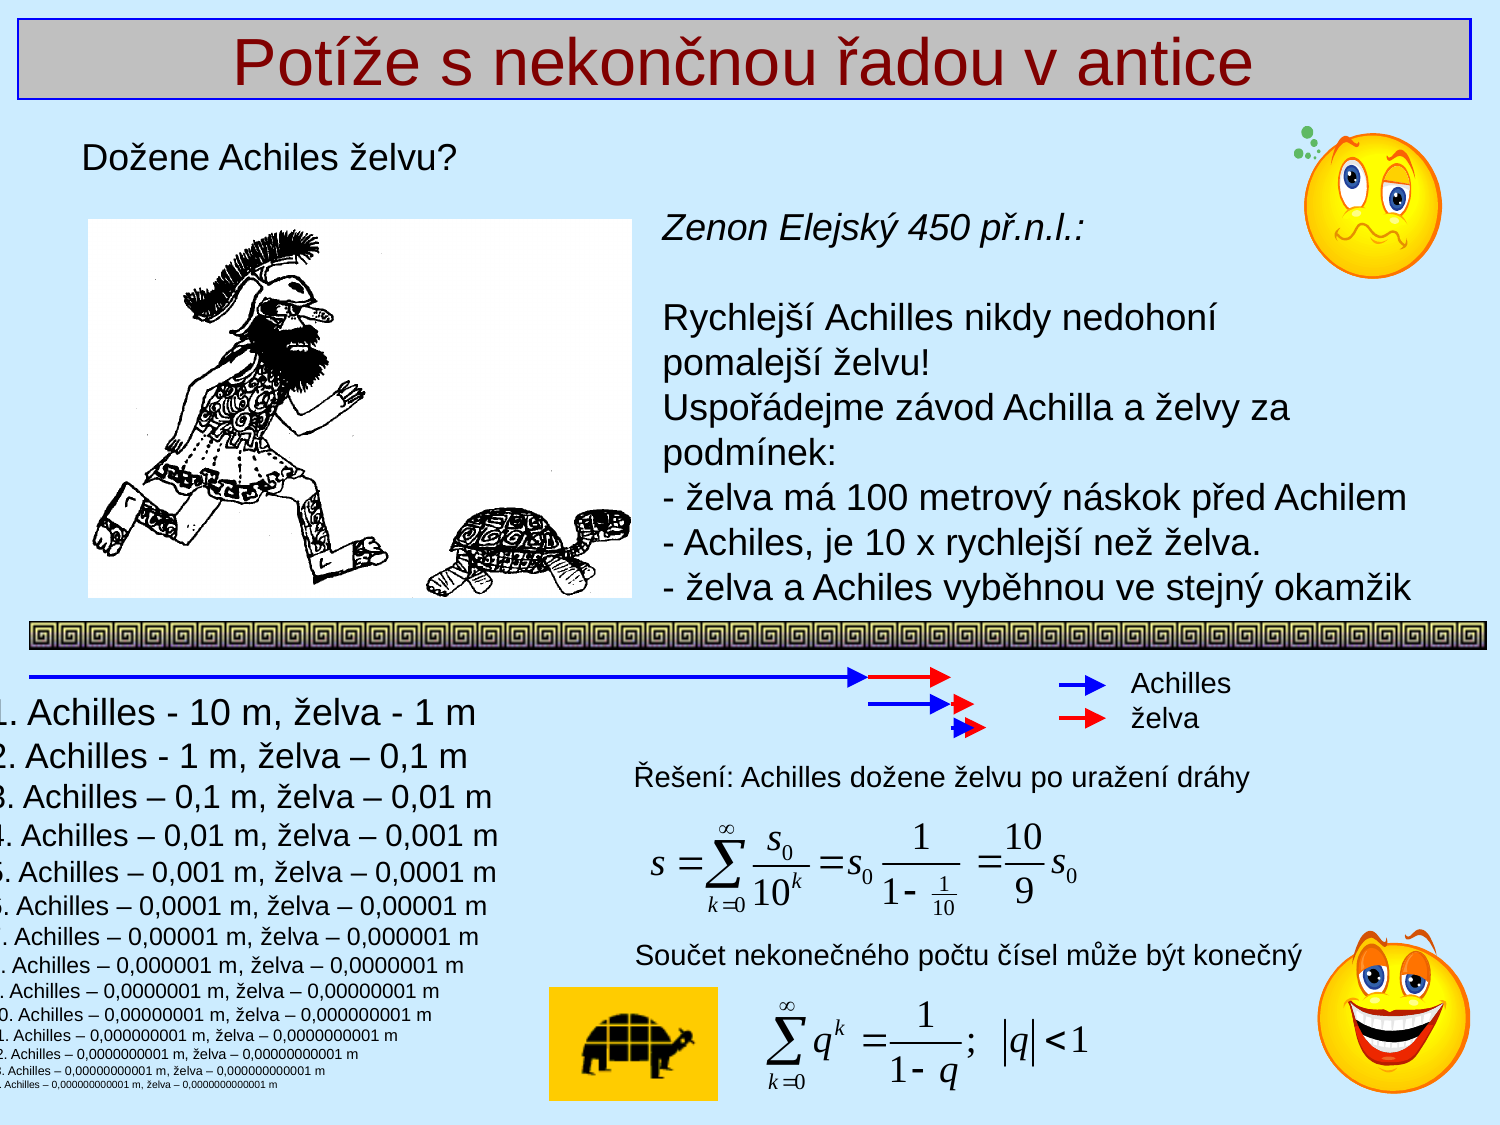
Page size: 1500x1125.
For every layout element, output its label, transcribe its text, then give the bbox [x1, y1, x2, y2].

picture [643, 810, 1086, 923]
text_box Řešení: Achilles dožene želvu po uražení dráhy [618, 751, 1266, 802]
picture [29, 621, 1487, 650]
text_box Zenon Elejský 450 př.n.l.: Rychlejší Achilles nikdy nedohoní pomalejší želvu! Uspořádejme závod Achilla a želvy za podmínek: - želva má 100 metrový náskok před Achilem - Achiles, je 10 x rychlejší než želva. - želva a Achiles vyběhnou ve stejný okamžik [572, 195, 1471, 608]
picture [1293, 125, 1443, 195]
text_box 1. Achilles - 10 m, želva - 1 m 2. Achilles - 1 m, želva – 0,1 m 3. Achilles – 0,1 m, želva – 0,01 m 4. Achilles – 0,01 m, želva – 0,001 m 5. Achilles – 0,001 m, želva – 0,0001 m 6. Achilles – 0,0001 m, želva – 0,00001 m 7. Achilles – 0,00001 m, želva – 0,000001 m 8. Achilles – 0,000001 m, želva – 0,0000001 m 9. Achilles – 0,0000001 m, želva – 0,00000001 m 10. Achilles – 0,00000001 m, želva – 0,000000001 m 11. Achilles – 0,000000001 m, želva – 0,0000000001 m 12. Achilles – 0,0000000001 m, želva – 0,00000000001 m 13. Achilles – 0,00000000001 m, želva – 0,000000000001 m 14. Achilles – 0,000000000001 m, želva – 0,0000000000001 m [0, 680, 627, 1113]
picture [760, 987, 1092, 1098]
text_box Dožene Achiles želvu? [66, 125, 473, 186]
picture [1316, 928, 1471, 1095]
picture [88, 219, 572, 598]
text_box Součet nekonečného počtu čísel může být konečný [620, 928, 1353, 979]
text_box Achilles želva [1116, 656, 1247, 742]
picture [549, 987, 718, 1101]
title Potíže s nekončnou řadou v antice [17, 19, 1471, 100]
